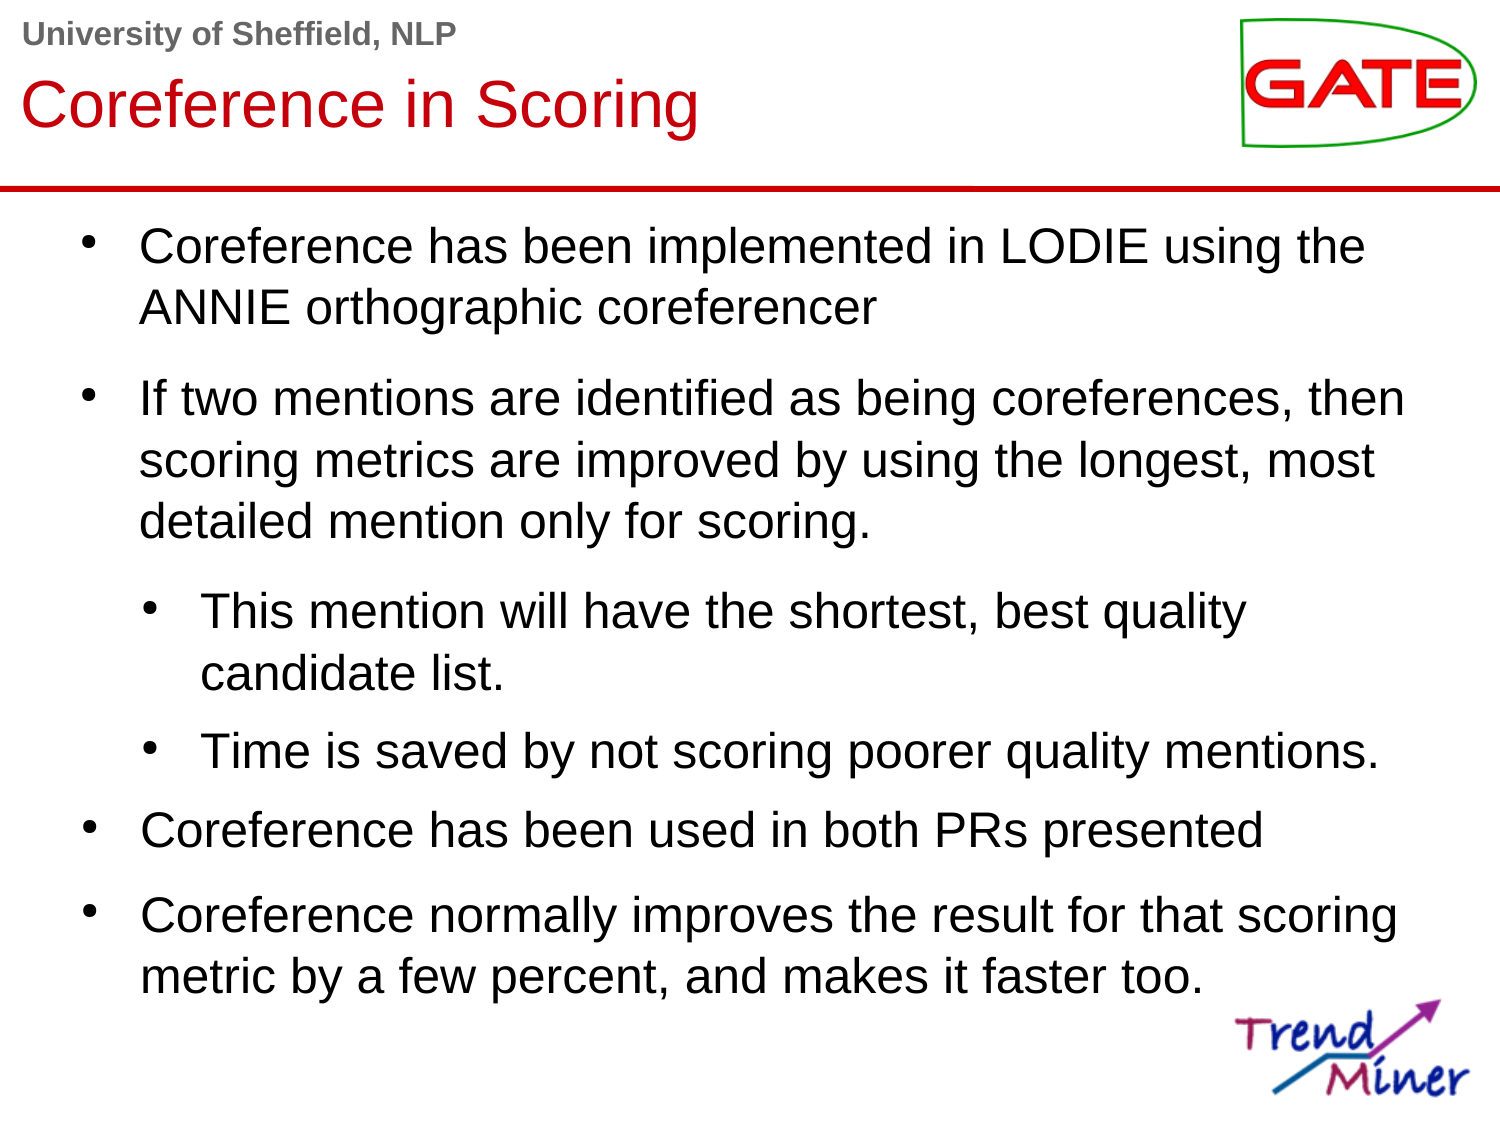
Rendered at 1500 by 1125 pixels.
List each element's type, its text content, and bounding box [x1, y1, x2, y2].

picture [1240, 18, 1477, 148]
picture [1204, 992, 1496, 1118]
title Coreference in Scoring [20, 45, 1240, 166]
list Coreference has been implemented in LODIE using the ANNIE orthographic coreferencer If two mentions are identified as being coreferences, then scoring metrics are improved by using the longest, most detailed mention only for scoring. This mention will have the shortest, best quality candidate list. Time is saved by not scoring poorer quality mentions. Coreference has been used in both PRs presented Coreference normally improves the result for that scoring metric by a few percent, and makes it faster too. [23, 212, 1477, 1063]
